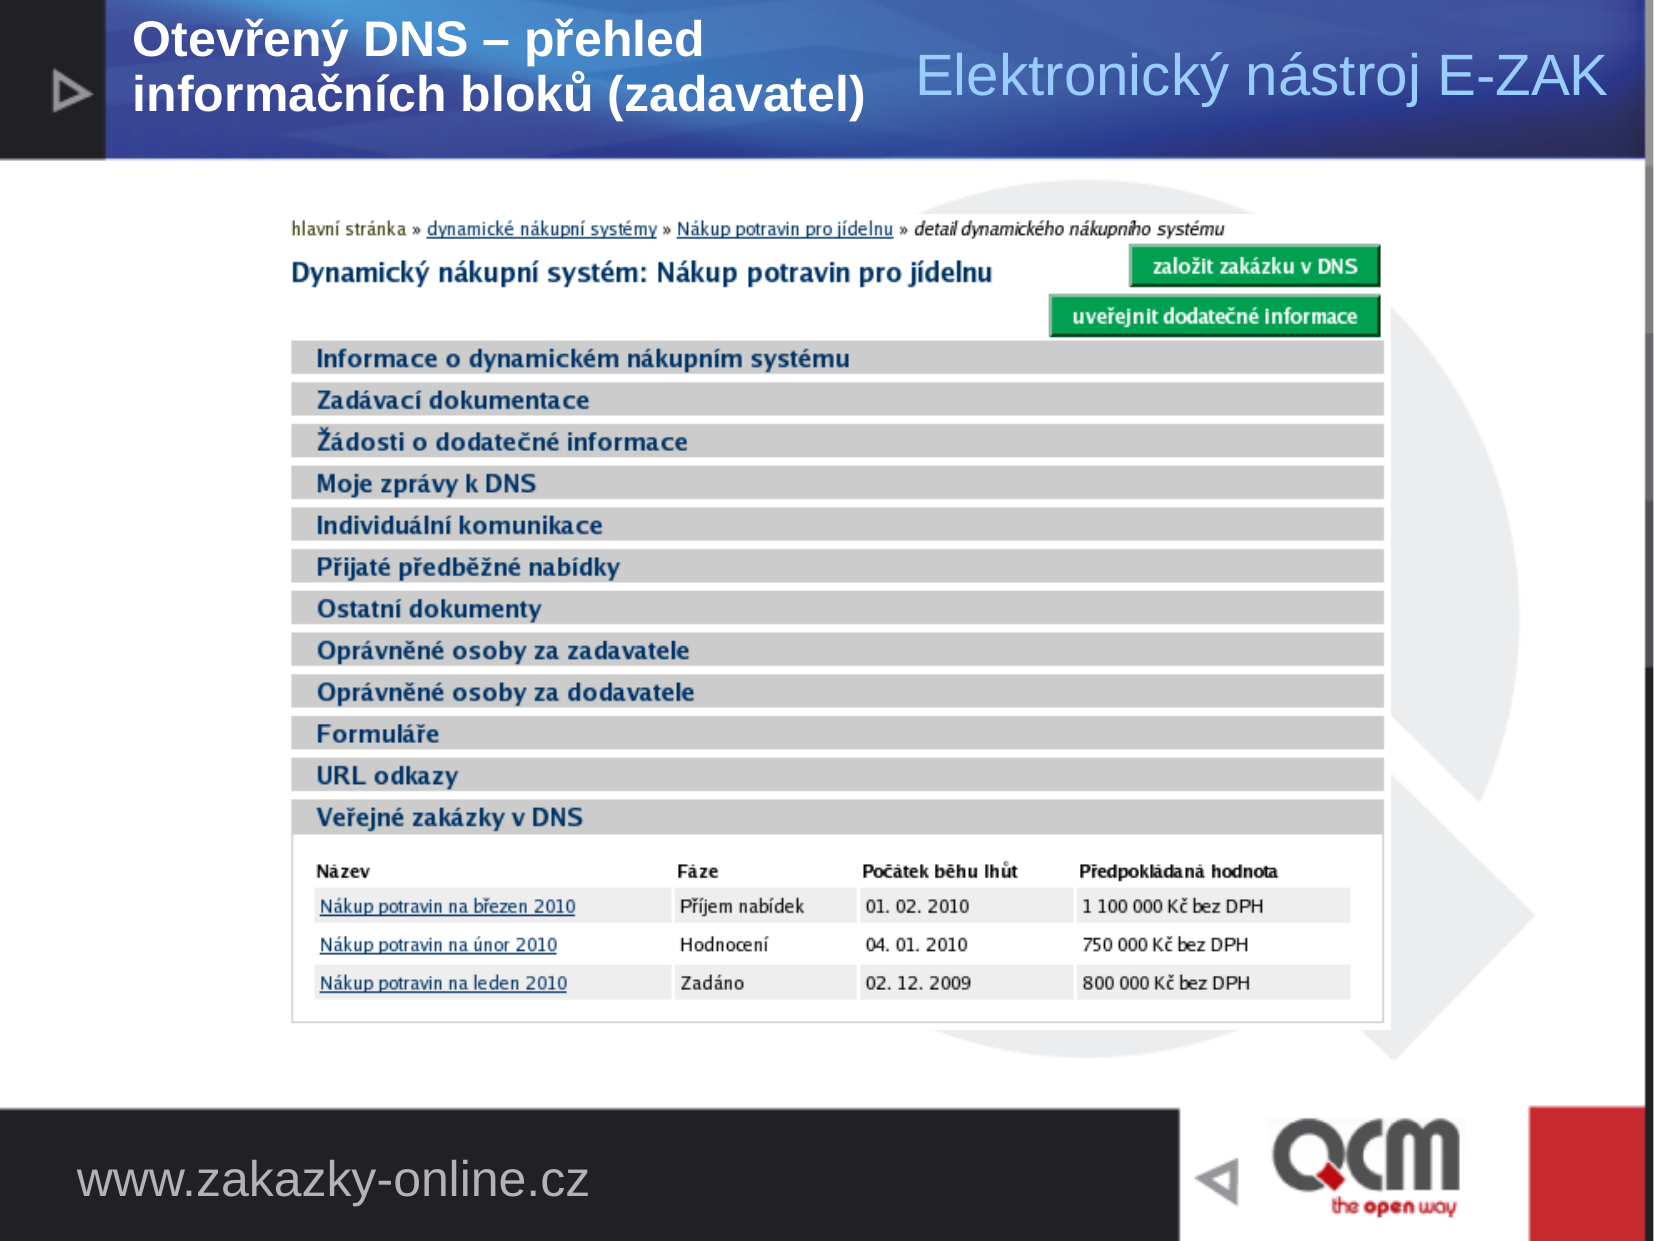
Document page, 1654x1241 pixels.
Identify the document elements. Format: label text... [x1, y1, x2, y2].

text_box Otevřený DNS – přehled informačních bloků (zadavatel) [118, 3, 945, 130]
picture [0, 0, 1654, 1241]
